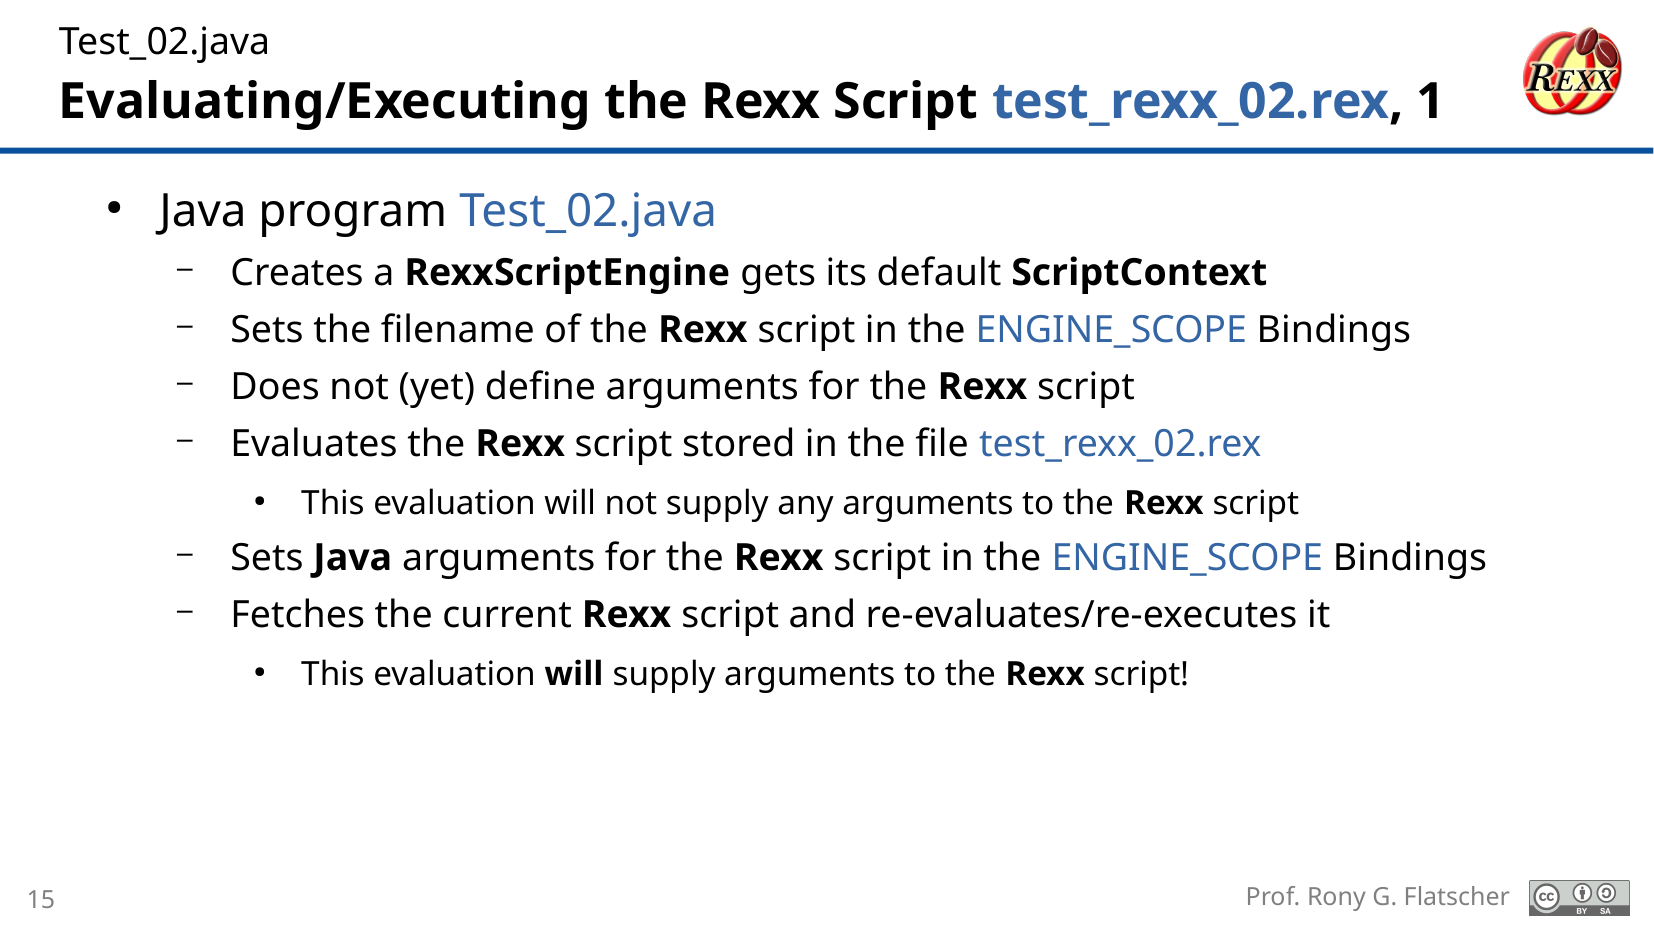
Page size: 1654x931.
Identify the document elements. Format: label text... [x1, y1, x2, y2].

title Test_02.java Evaluating/Executing the Rexx Script test_rexx_02.rex, 1 [0, 0, 1625, 148]
list Java program Test_02.java Creates a RexxScriptEngine gets its default ScriptContext Sets the filename of the Rexx script in the ENGINE_SCOPE Bindings Does not (yet) define arguments for the Rexx script Evaluates the Rexx script stored in the file test_rexx_02.rex This evaluation will not supply any arguments to the Rexx script Sets Java arguments for the Rexx script in the ENGINE_SCOPE Bindings Fetches the current Rexx script and re-evaluates/re-executes it This evaluation will supply arguments to the Rexx script! [88, 177, 1577, 857]
